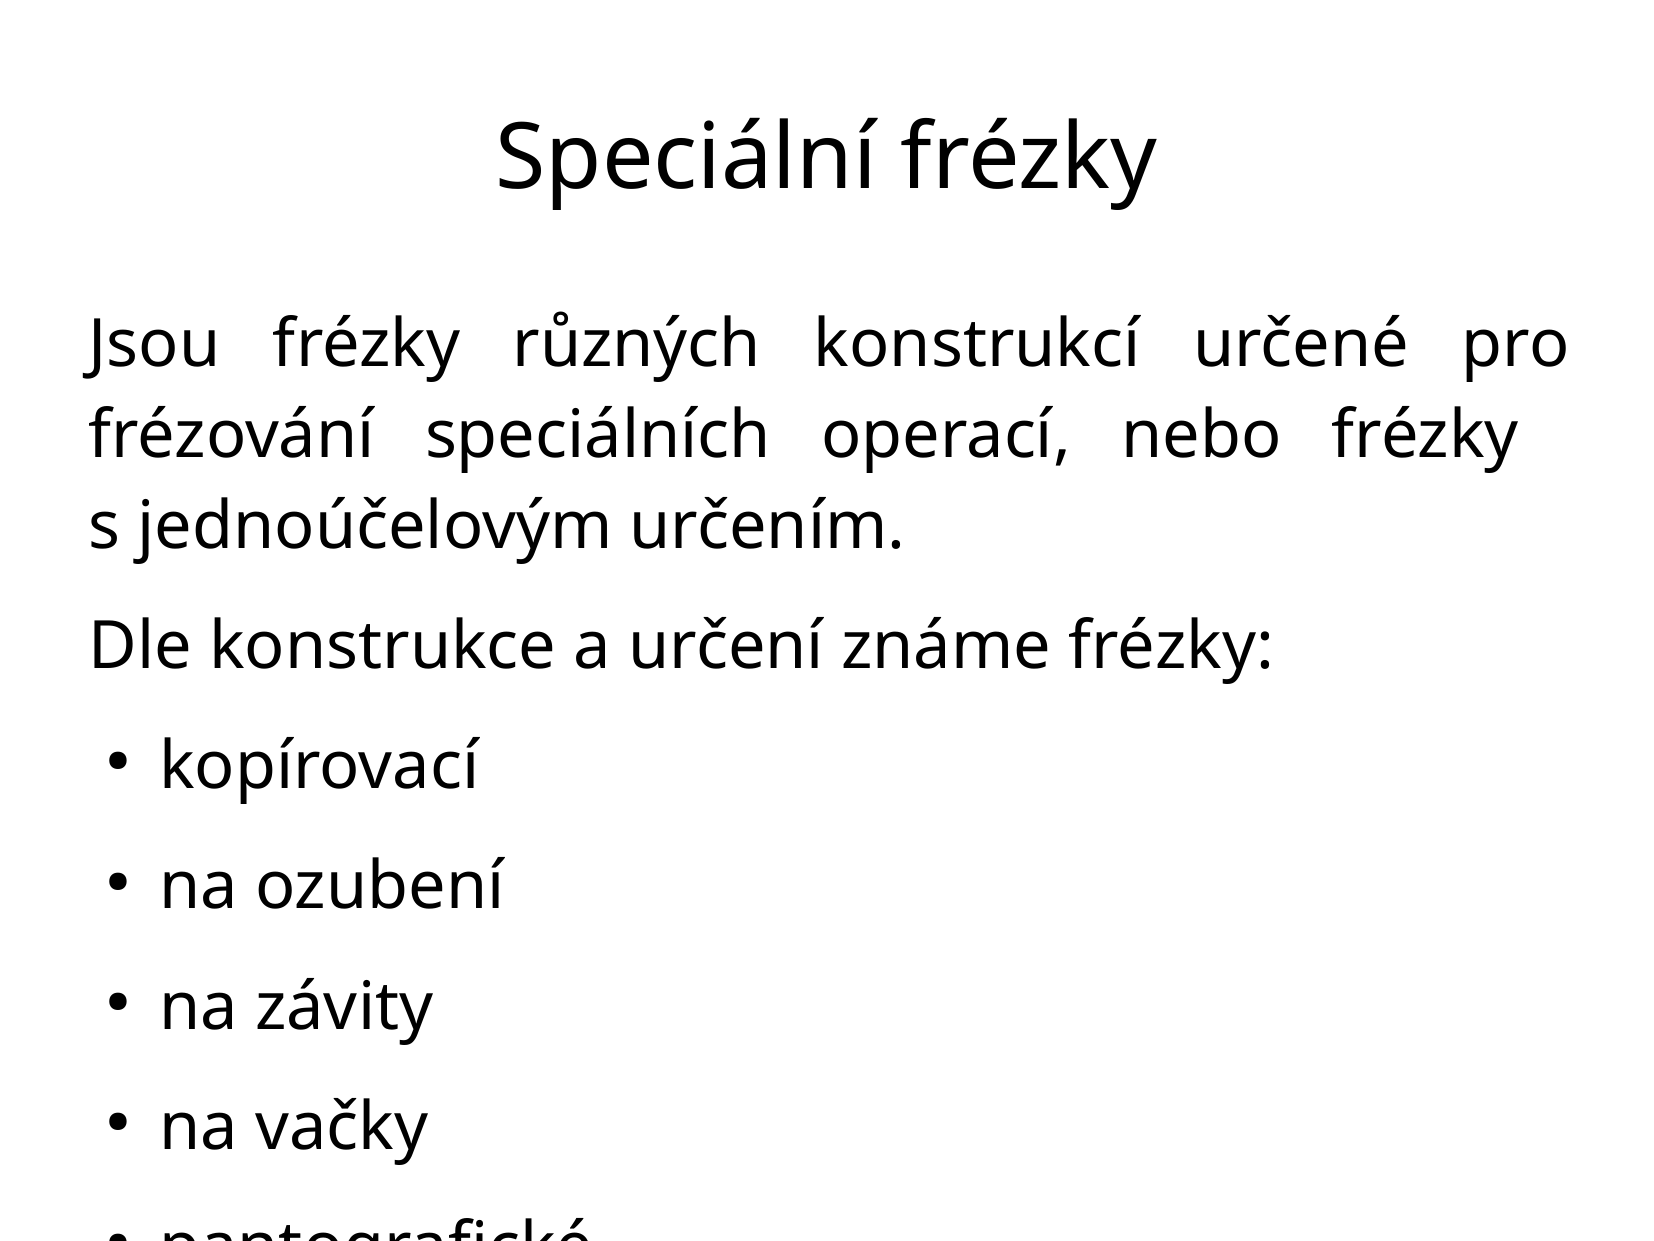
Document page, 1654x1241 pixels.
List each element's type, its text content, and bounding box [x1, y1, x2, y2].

title Speciální frézky [82, 49, 1571, 257]
list Jsou frézky různých konstrukcí určené pro frézování speciálních operací, nebo frézky s jednoúčelovým určením. Dle konstrukce a určení známe frézky: kopírovací na ozubení na závity na vačky pantografické [88, 295, 1571, 1171]
